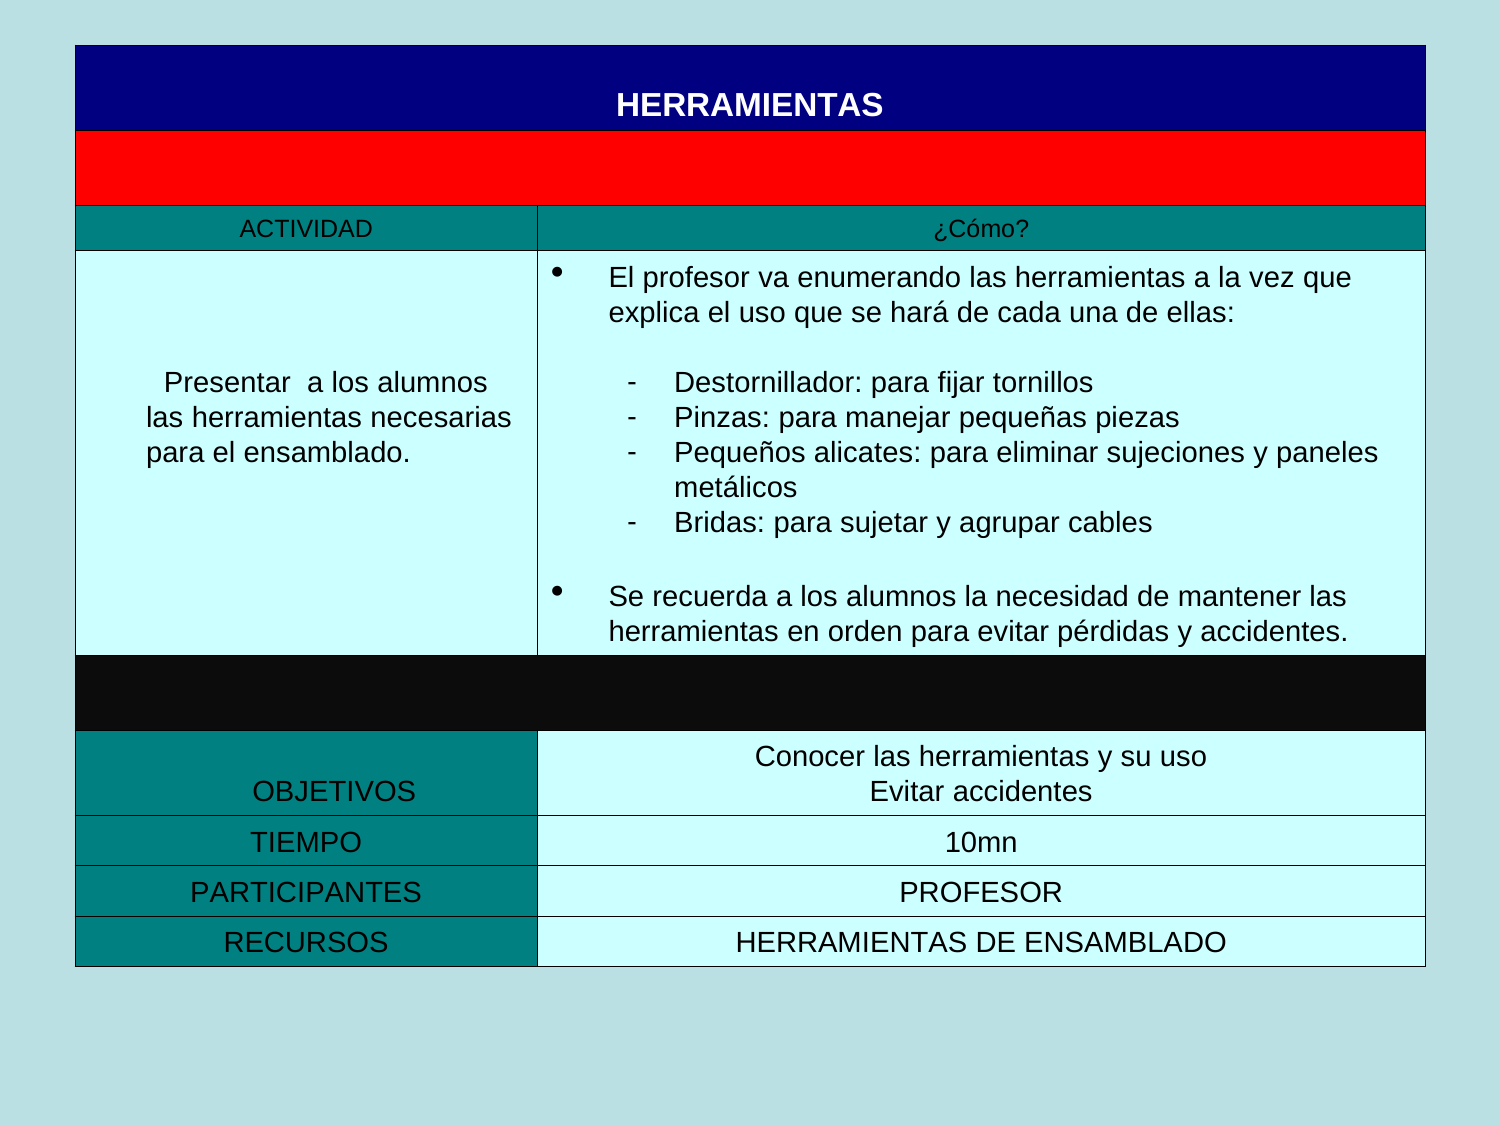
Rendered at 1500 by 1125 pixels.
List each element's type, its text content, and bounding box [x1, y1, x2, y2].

table_cell HERRAMIENTAS DE ENSAMBLADO [538, 917, 1425, 966]
table_cell [76, 656, 1425, 730]
table_cell OBJETIVOS [76, 731, 537, 815]
table_cell PROFESOR [538, 866, 1425, 916]
table_cell [76, 131, 1425, 205]
table_cell El profesor va enumerando las herramientas a la vez que explica el uso que se hará de cada una de ellas: Destornillador: para fijar tornillos Pinzas: para manejar pequeñas piezas Pequeños alicates: para eliminar sujeciones y paneles metálicos Bridas: para sujetar y agrupar cables Se recuerda a los alumnos la necesidad de mantener las herramientas en orden para evitar pérdidas y accidentes. [538, 251, 1425, 655]
table_cell ¿Cómo? [538, 206, 1425, 250]
table_cell 10mn [538, 816, 1425, 865]
table_cell PARTICIPANTES [76, 866, 537, 916]
table_cell Presentar a los alumnos las herramientas necesarias para el ensamblado. [76, 251, 537, 655]
table_cell TIEMPO [76, 816, 537, 865]
table_cell RECURSOS [76, 917, 537, 966]
table_header HERRAMIENTAS [76, 46, 1425, 130]
table_cell Conocer las herramientas y su uso Evitar accidentes [538, 731, 1425, 815]
table_cell ACTIVIDAD [76, 206, 537, 250]
